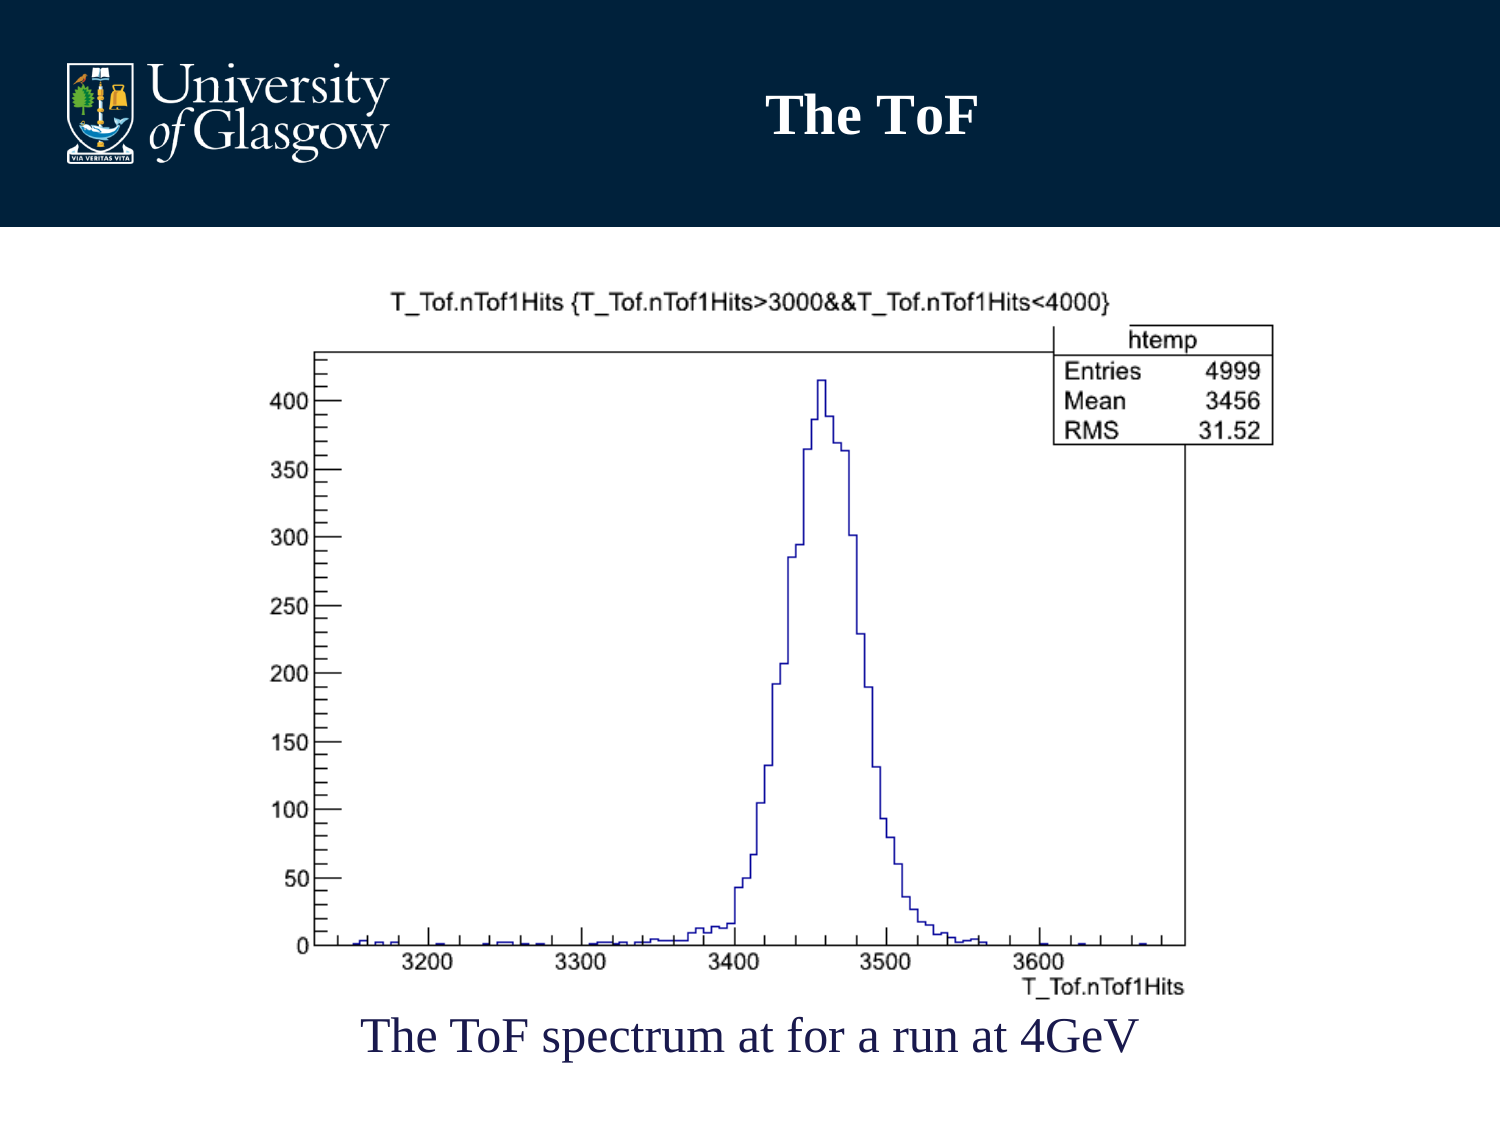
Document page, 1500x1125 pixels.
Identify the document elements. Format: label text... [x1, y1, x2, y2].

text_box The ToF spectrum at for a run at 4GeV [53, 994, 1447, 1071]
title The ToF [750, 54, 1464, 168]
picture [206, 278, 1294, 994]
